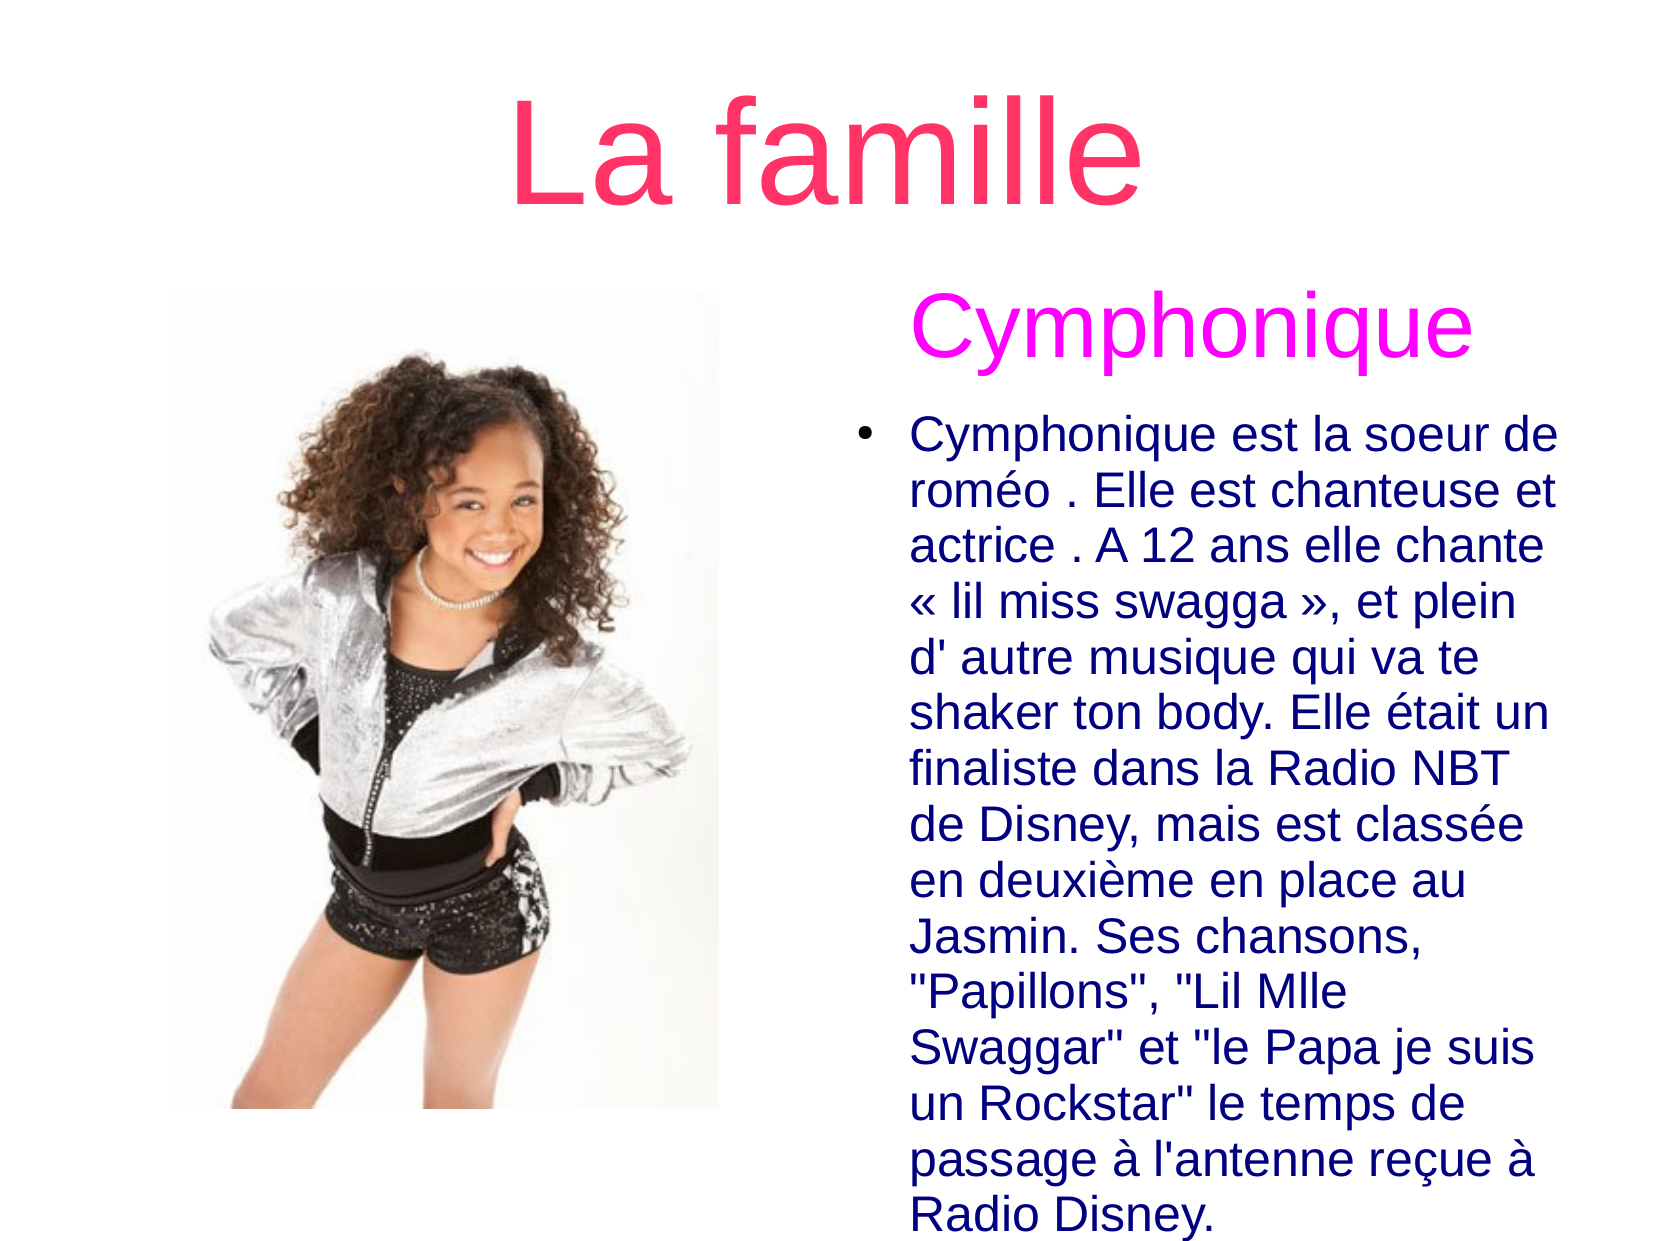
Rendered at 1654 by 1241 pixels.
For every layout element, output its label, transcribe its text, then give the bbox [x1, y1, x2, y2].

picture [172, 290, 719, 1109]
list Cymphonique Cymphonique est la soeur de roméo . Elle est chanteuse et actrice . A 12 ans elle chante « lil miss swagga », et plein d' autre musique qui va te shaker ton body. Elle était un finaliste dans la Radio NBT de Disney, mais est classée en deuxième en place au Jasmin. Ses chansons, "Papillons", "Lil Mlle Swaggar" et "le Papa je suis un Rockstar" le temps de passage à l'antenne reçue à Radio Disney. [838, 274, 1565, 1241]
title La famille [82, 49, 1571, 257]
